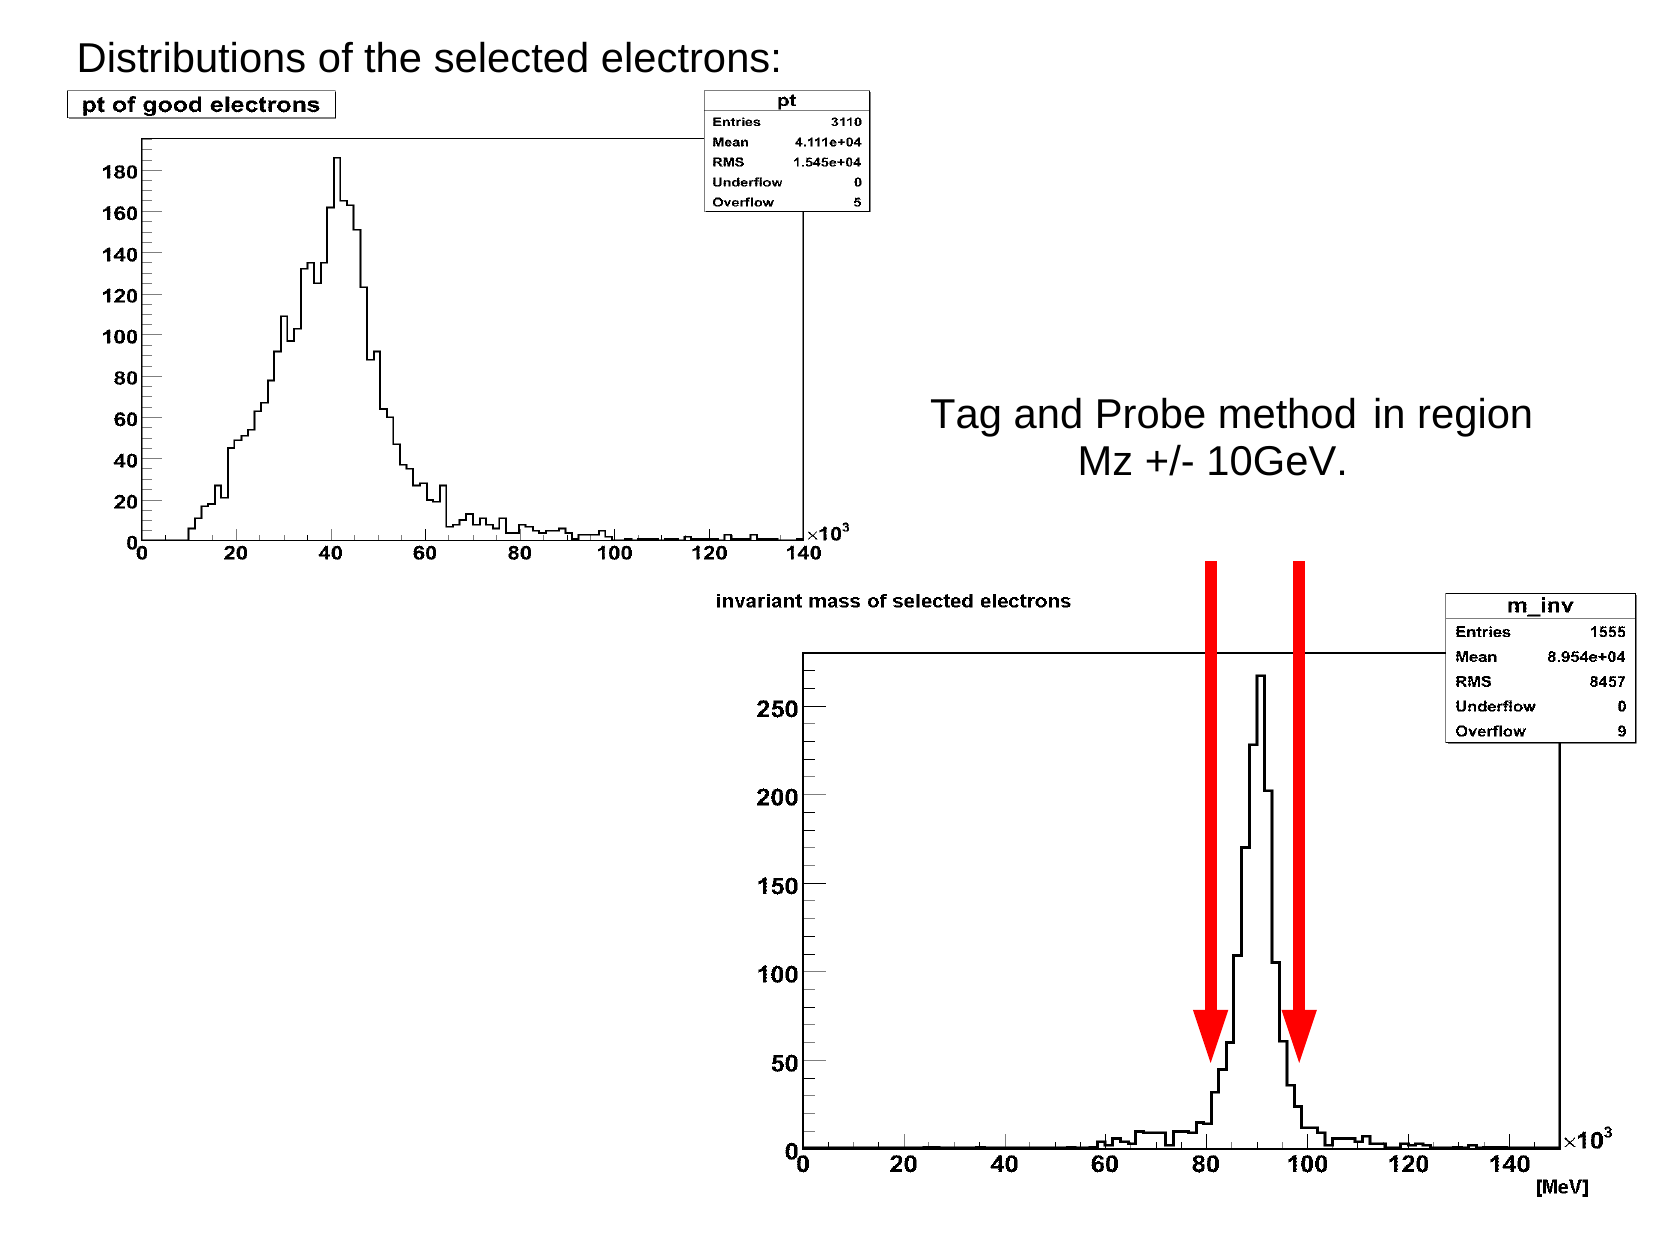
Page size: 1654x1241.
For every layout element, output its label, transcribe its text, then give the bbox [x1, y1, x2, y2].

picture [59, 88, 1654, 1211]
text_box Tag and Probe method in region Mz +/- 10GeV. [915, 383, 1654, 502]
text_box Distributions of the selected electrons: [61, 26, 798, 89]
